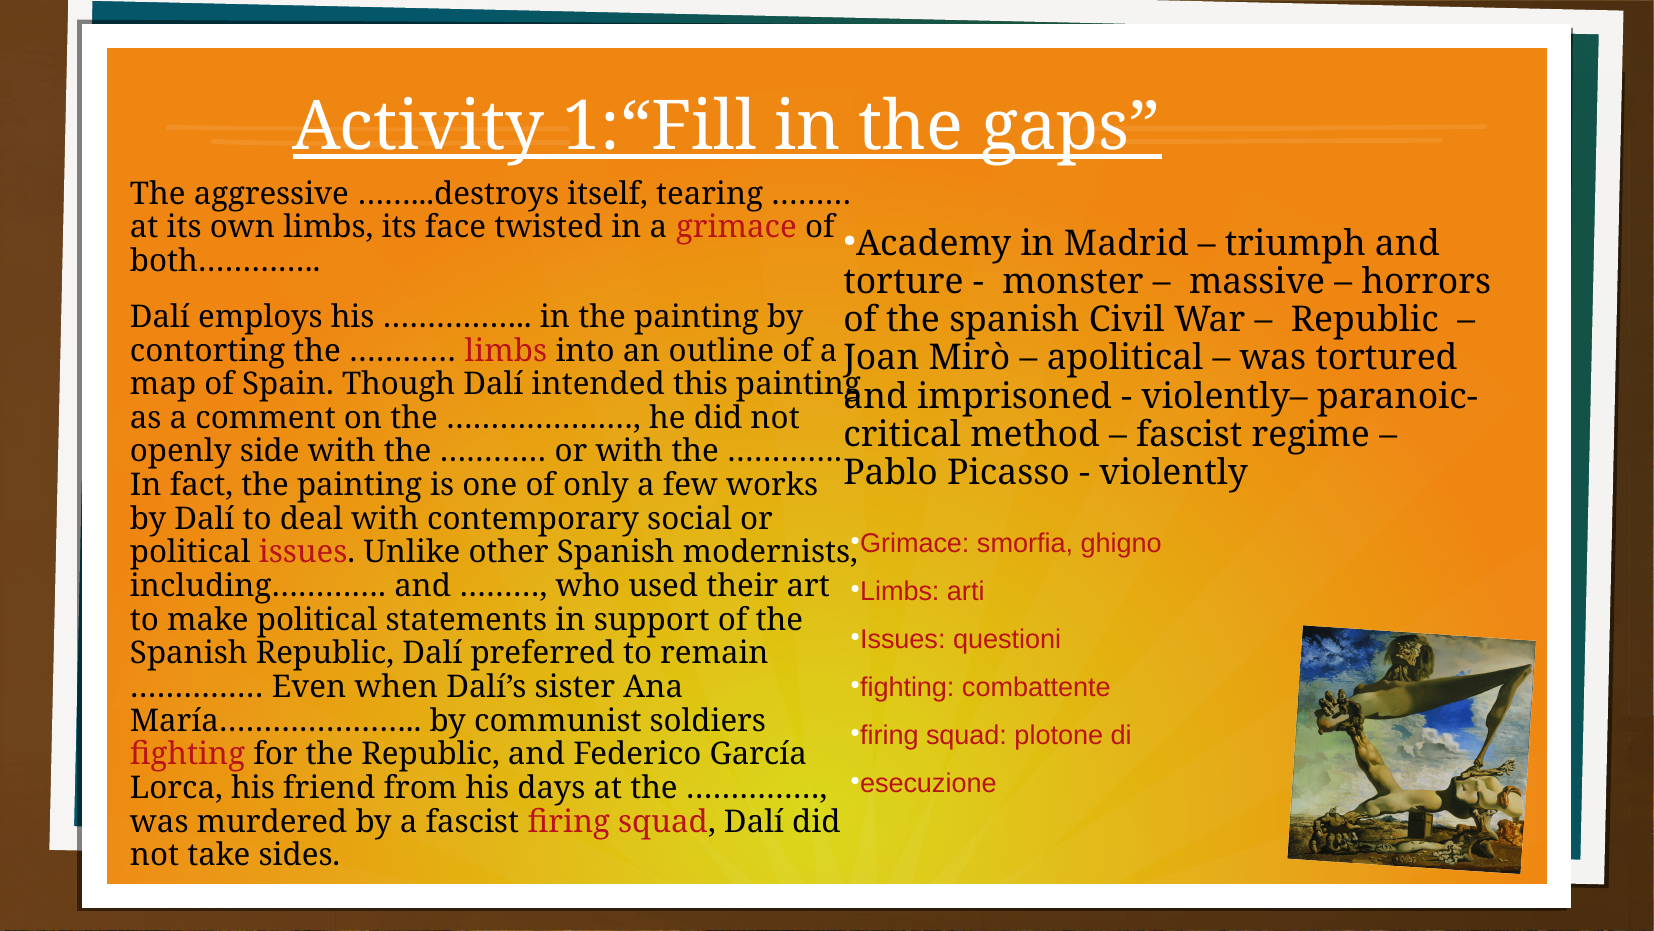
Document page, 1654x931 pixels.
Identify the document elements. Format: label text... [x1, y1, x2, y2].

picture [1287, 625, 1536, 875]
list Grimace: smorfia, ghigno Limbs: arti Issues: questioni fighting: combattente firing squad: plotone di esecuzione [850, 531, 1499, 814]
text_box Activity 1:“Fill in the gaps” [0, 87, 1451, 166]
list The aggressive ……...destroys itself, tearing ………at its own limbs, its face twisted in a grimace of both………….. Dalí employs his …………….. in the painting by contorting the ………… limbs into an outline of a map of Spain. Though Dalí intended this painting as a comment on the …………………, he did not openly side with the ………… or with the …………. In fact, the painting is one of only a few works by Dalí to deal with contemporary social or political issues. Unlike other Spanish modernists, including…………. and ………, who used their art to make political statements in support of the Spanish Republic, Dalí preferred to remain …………… Even when Dalí’s sister Ana María………………….. by communist soldiers fighting for the Republic, and Federico García Lorca, his friend from his days at the ……………, was murdered by a fascist firing squad, Dalí did not take sides. [129, 177, 863, 886]
list Academy in Madrid – triumph and torture - monster – massive – horrors of the spanish Civil War – Republic – Joan Mirò – apolitical – was tortured and imprisoned - violently– paranoic-critical method – fascist regime – Pablo Picasso - violently [843, 224, 1492, 507]
